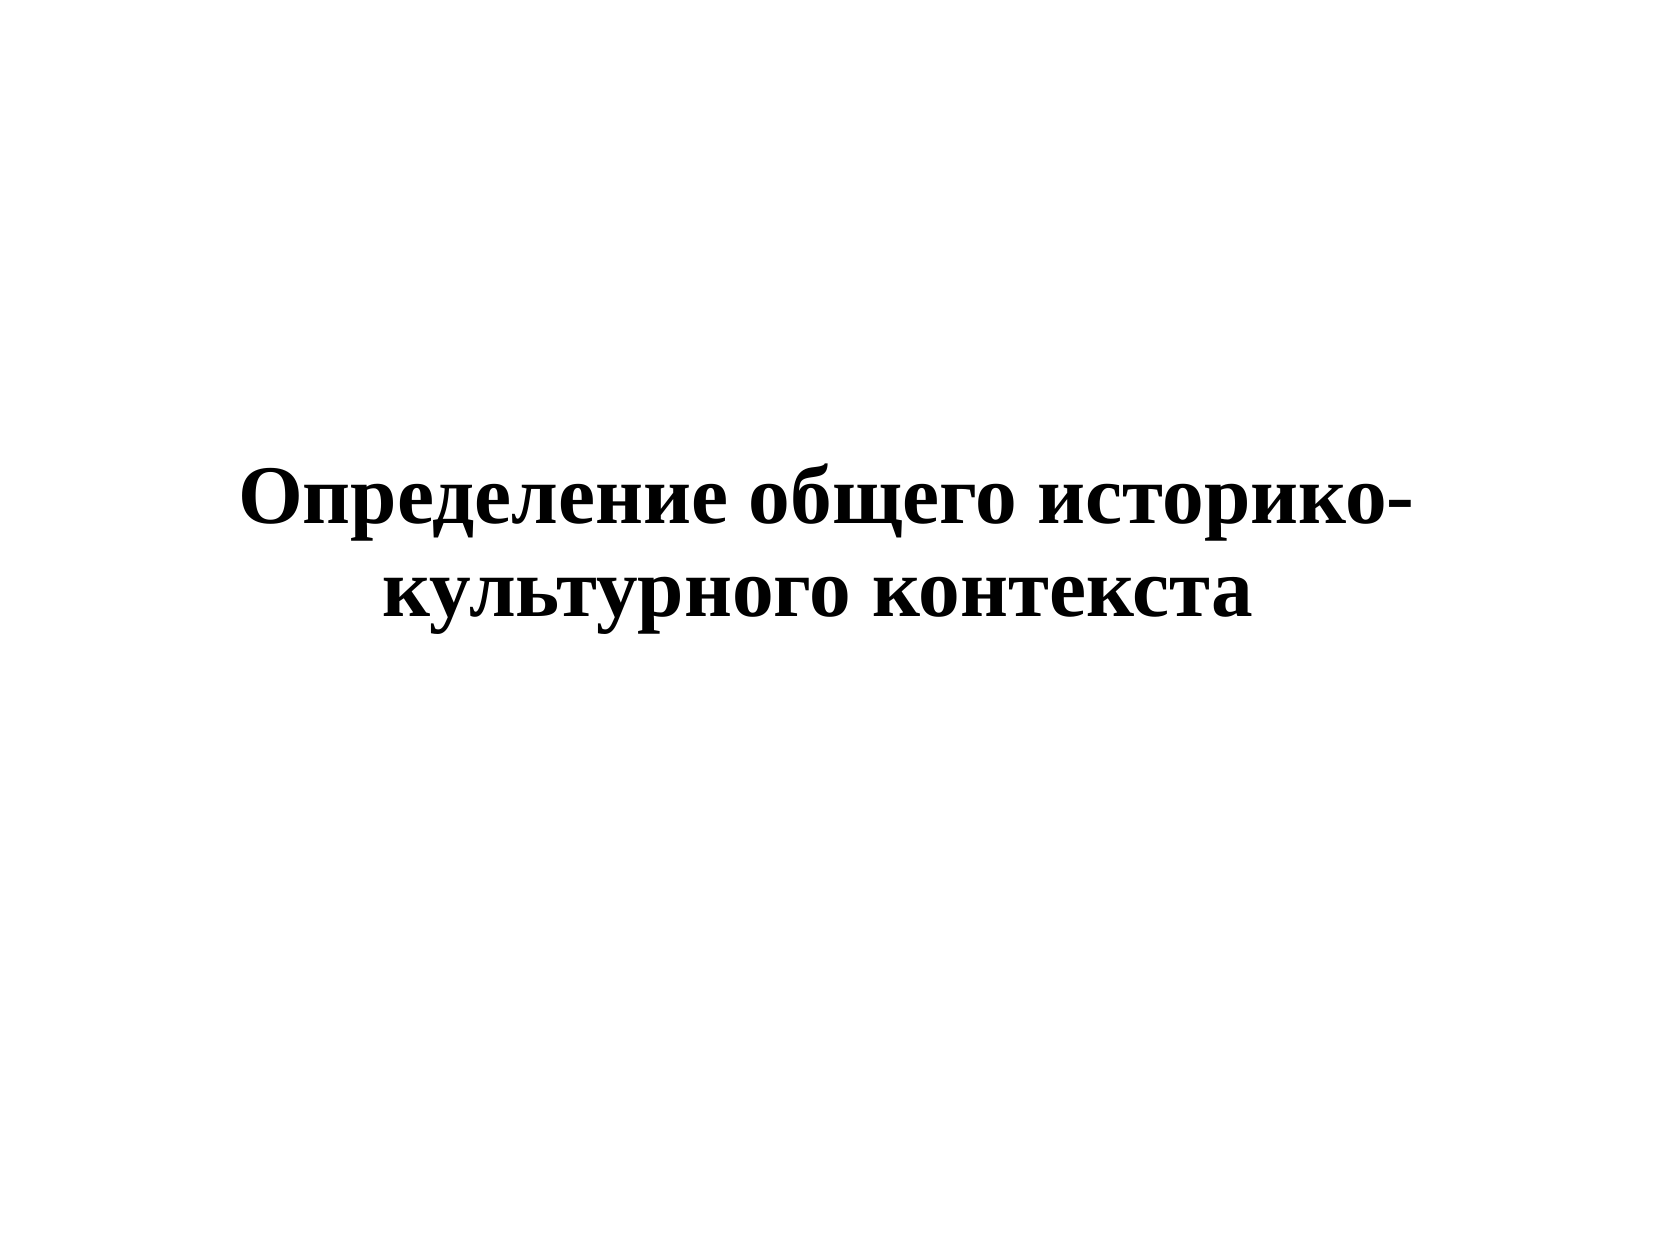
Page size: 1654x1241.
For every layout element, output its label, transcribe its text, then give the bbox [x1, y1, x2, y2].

subtitle Определение общего историко-культурного контекста [82, 49, 1571, 1109]
